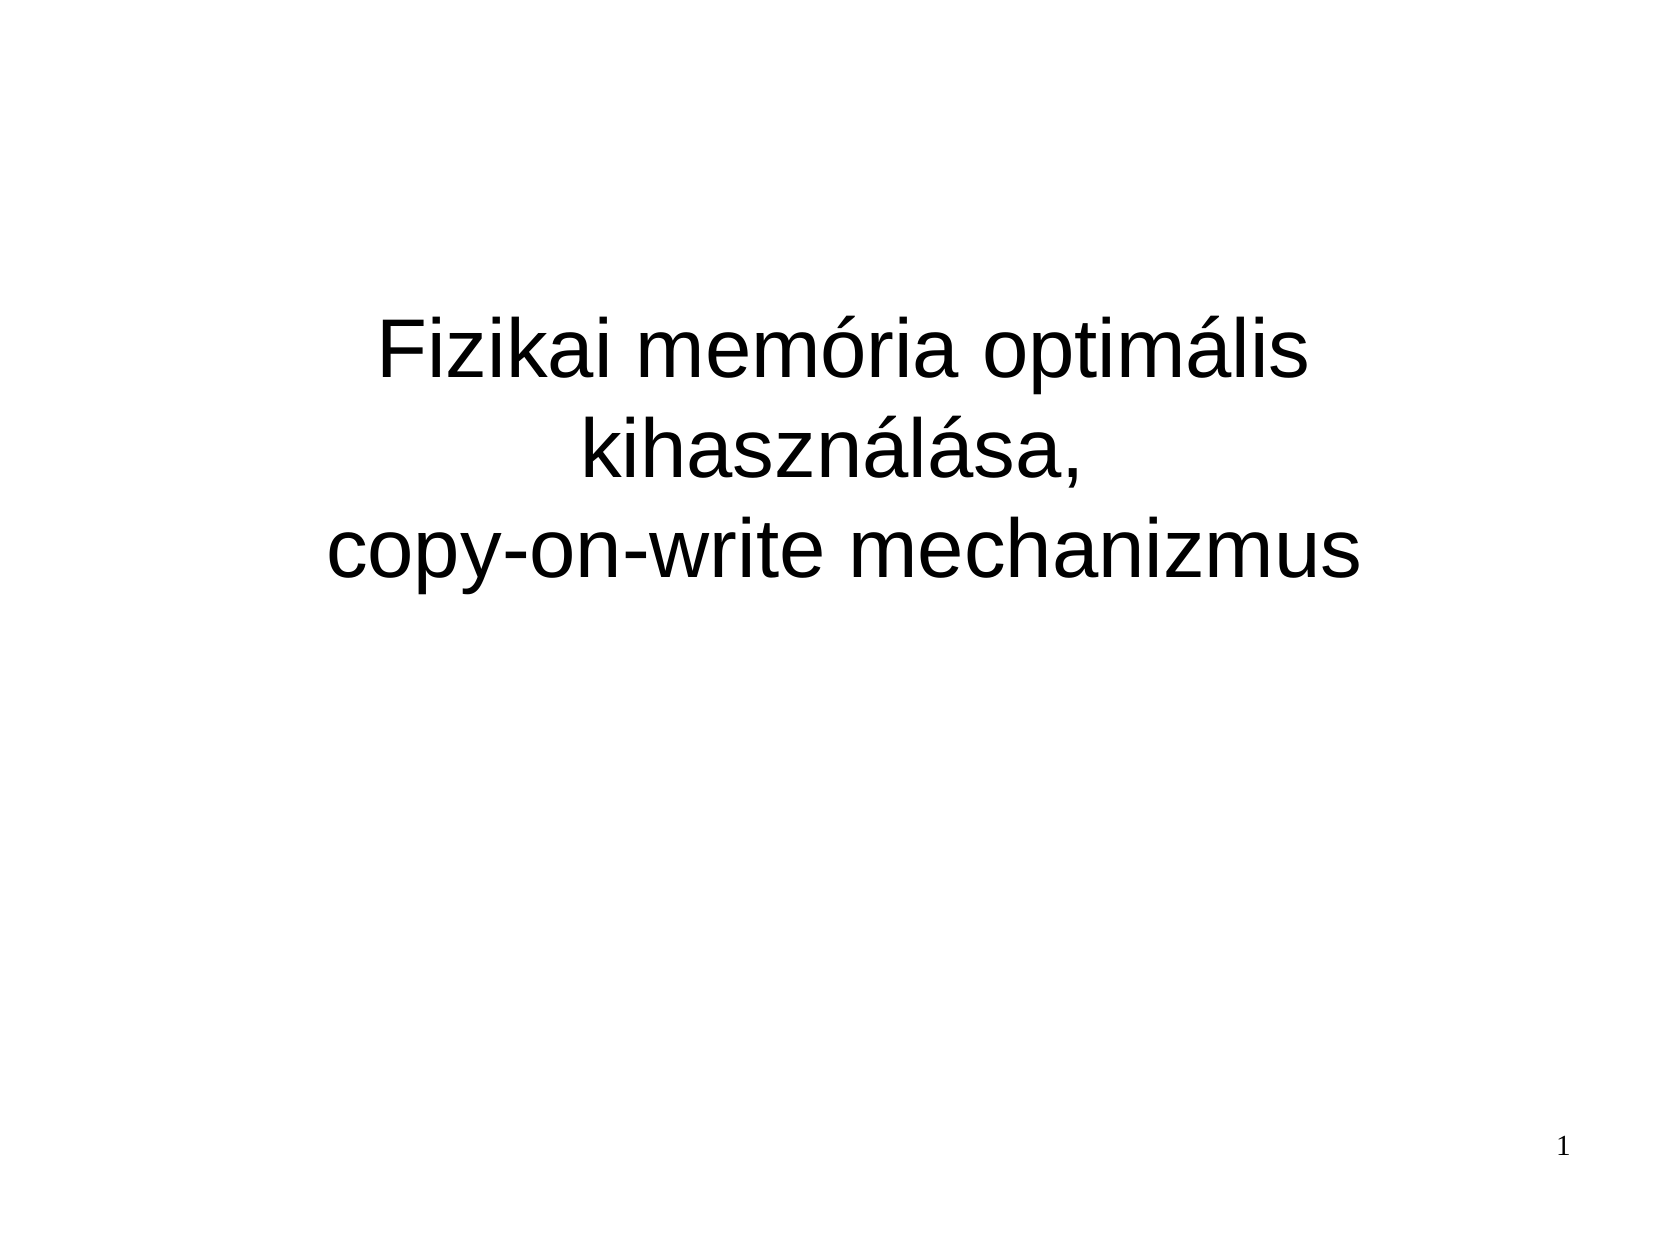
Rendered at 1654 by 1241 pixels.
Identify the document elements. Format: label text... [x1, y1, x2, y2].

title Fizikai memória optimális kihasználása, copy-on-write mechanizmus [123, 255, 1530, 633]
